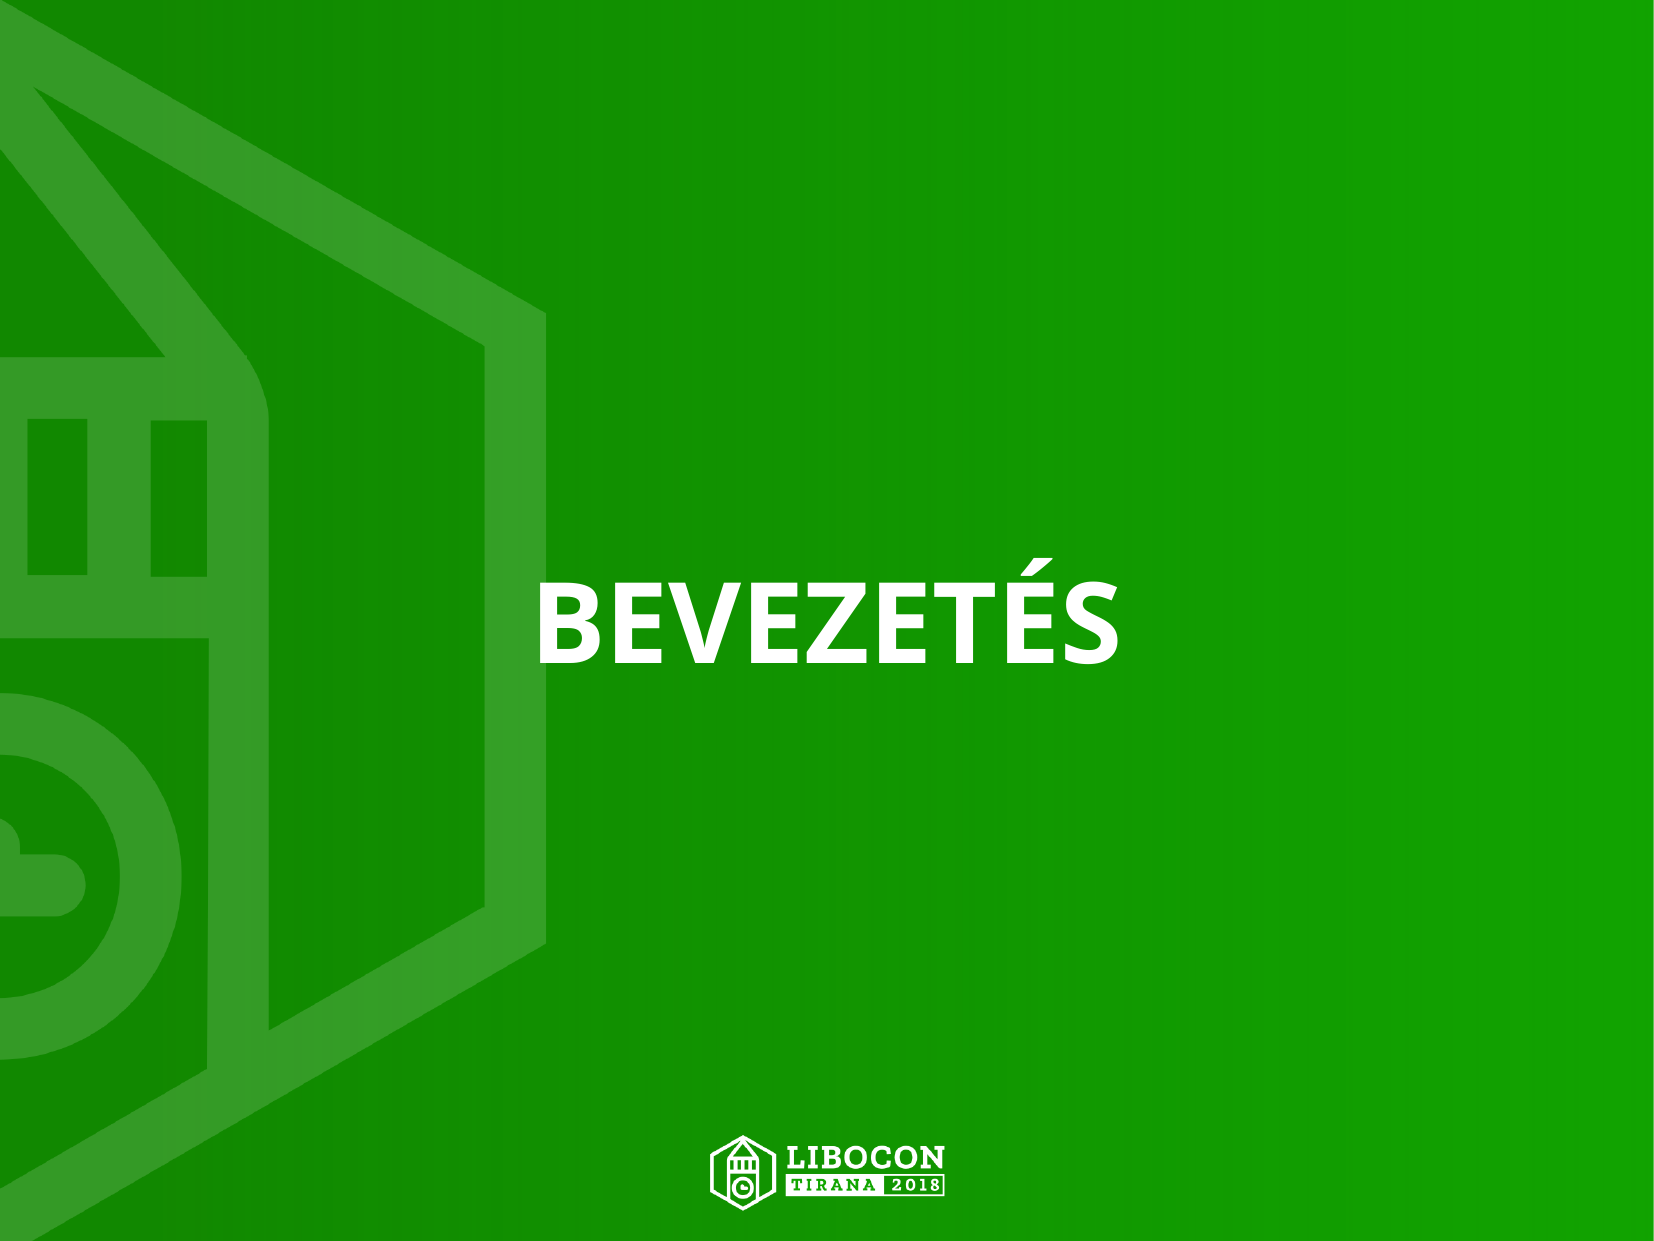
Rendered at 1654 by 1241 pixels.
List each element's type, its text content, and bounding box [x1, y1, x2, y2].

picture [0, 0, 1654, 1241]
title BEVEZETÉS [63, 401, 1590, 839]
